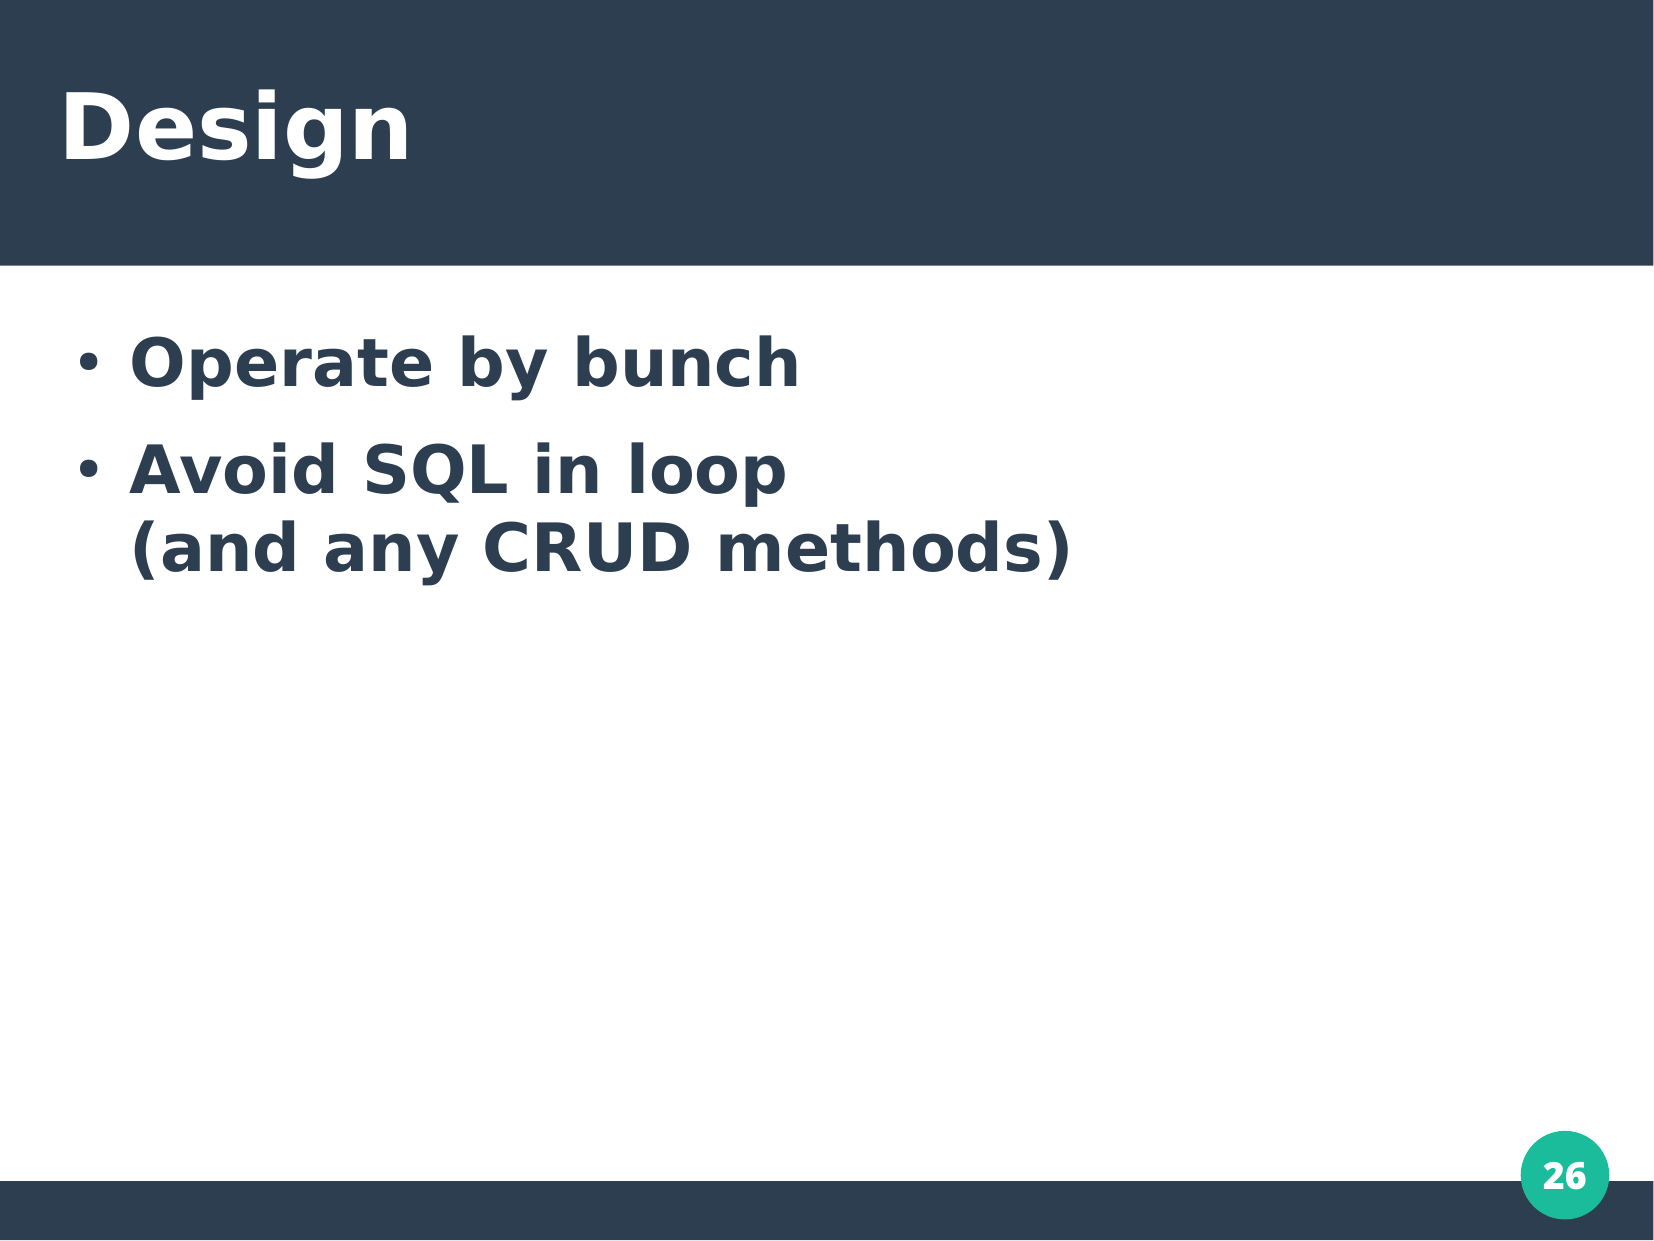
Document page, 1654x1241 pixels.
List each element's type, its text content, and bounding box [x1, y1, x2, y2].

list Operate by bunch Avoid SQL in loop (and any CRUD methods) [59, 324, 1595, 1152]
title Design [59, 49, 1595, 207]
